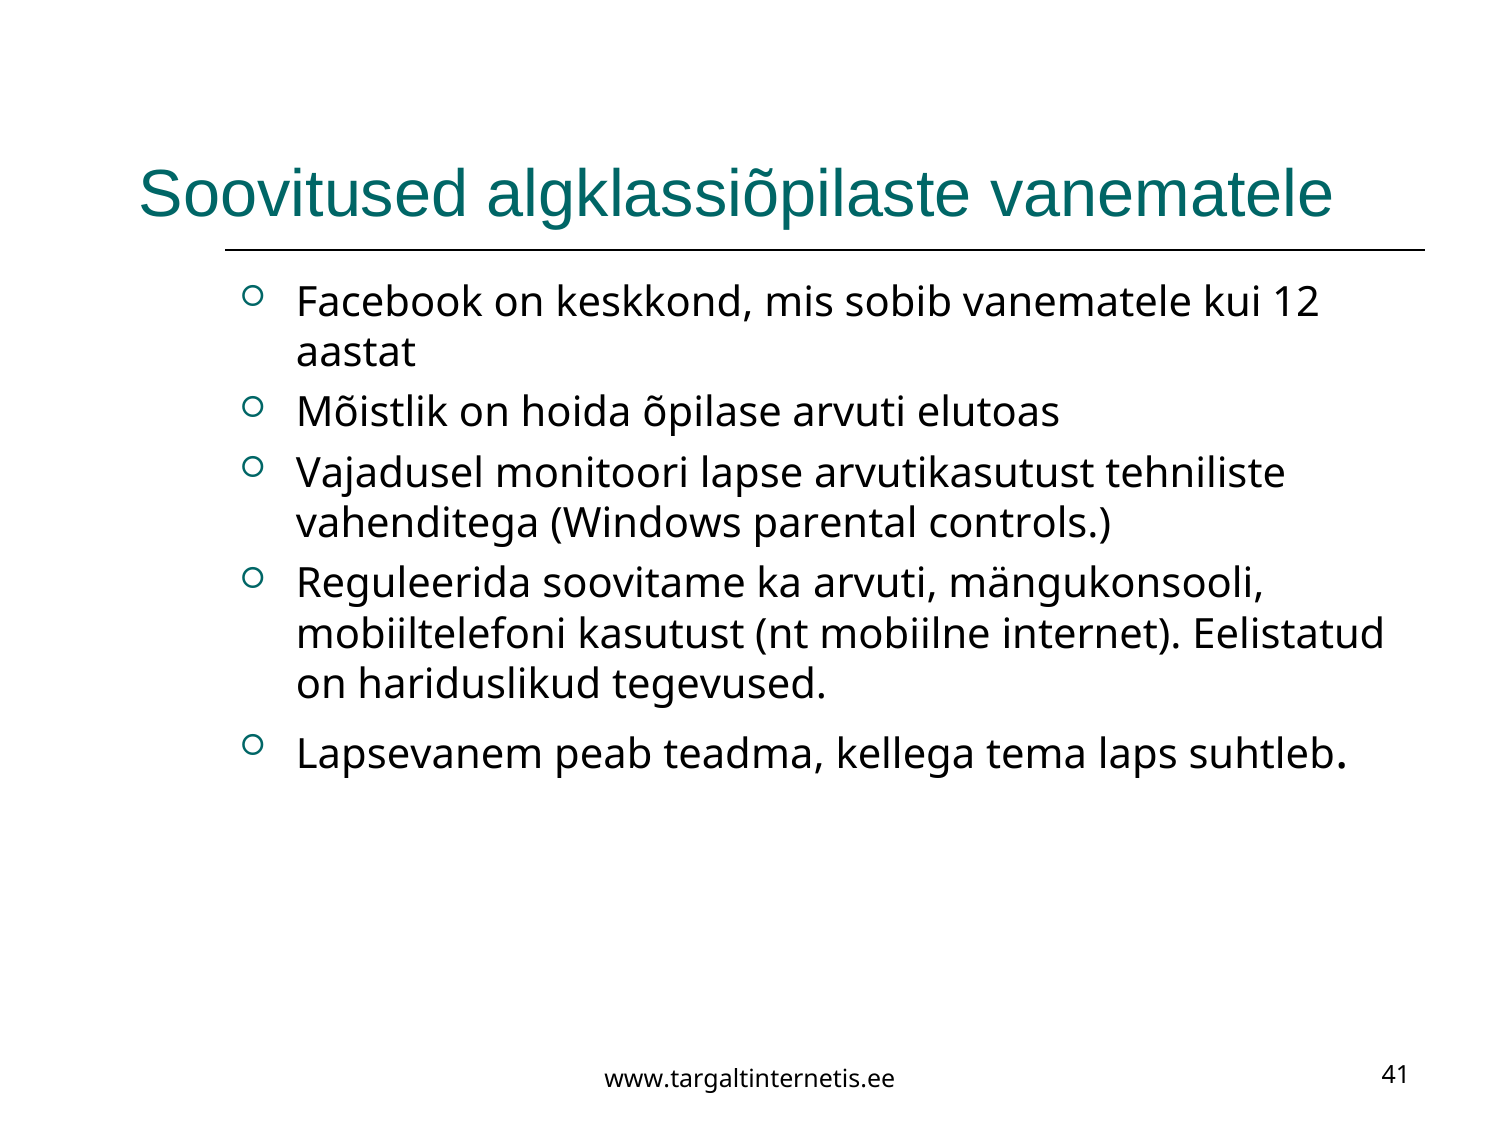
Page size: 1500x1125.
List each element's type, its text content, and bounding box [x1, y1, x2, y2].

text_box www.targaltinternetis.ee [512, 1025, 988, 1101]
text_box <number> [1074, 1025, 1426, 1101]
title Soovitused algklassiõpilaste vanematele [123, 49, 1425, 237]
list Facebook on keskkond, mis sobib vanematele kui 12 aastat Mõistlik on hoida õpilase arvuti elutoas Vajadusel monitoori lapse arvutikasutust tehniliste vahenditega (Windows parental controls.) Reguleerida soovitame ka arvuti, mängukonsooli, mobiiltelefoni kasutust (nt mobiilne internet). Eelistatud on hariduslikud tegevused. Lapsevanem peab teadma, kellega tema laps suhtleb. [224, 267, 1425, 1035]
